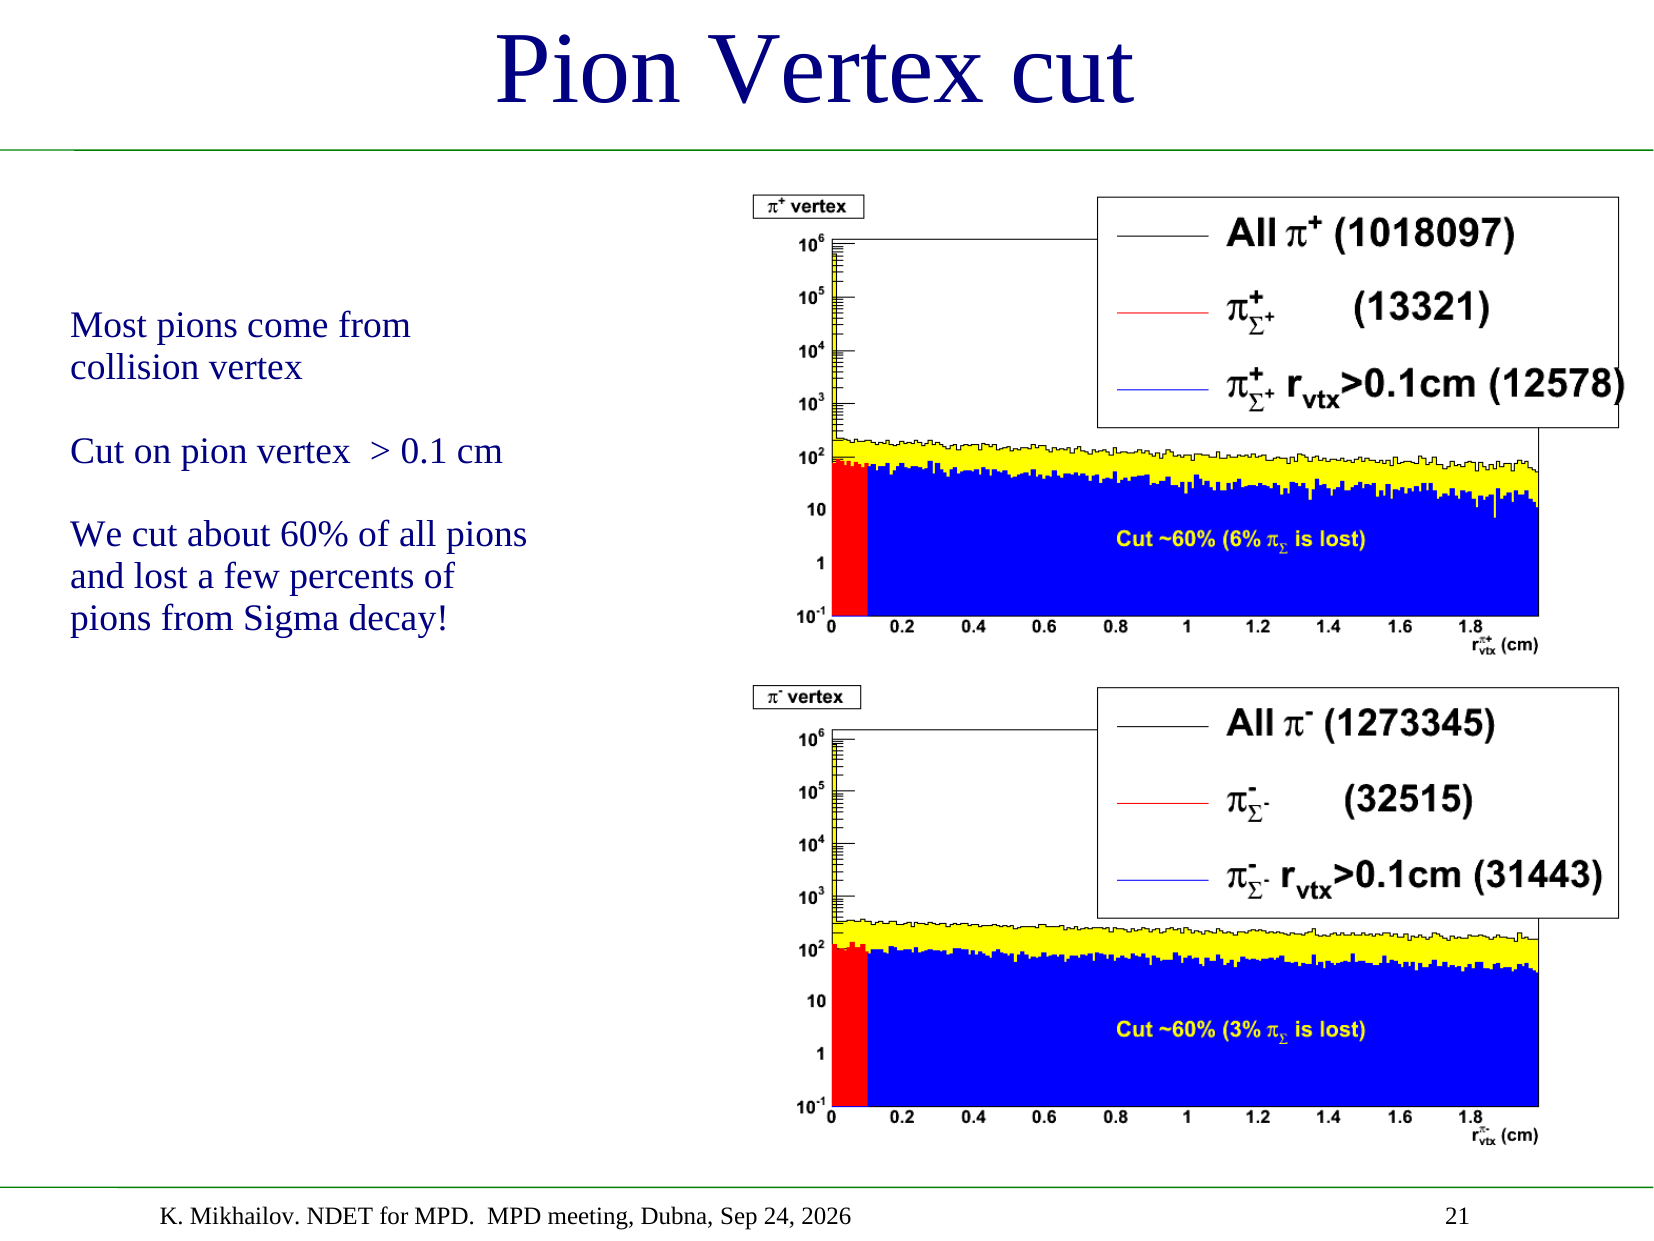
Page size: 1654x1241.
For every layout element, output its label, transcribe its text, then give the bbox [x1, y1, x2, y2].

title Pion Vertex cut [71, 0, 1559, 142]
picture [736, 183, 1637, 1164]
text_box K. Mikhailov. NDET for MPD. MPD meeting, Dubna, Dec 14, 2009 4 [144, 1195, 1540, 1239]
text_box Most pions come from collision vertex Cut on pion vertex > 0.1 cm We cut about 60% of all pions and lost a few percents of pions from Sigma decay! [55, 255, 710, 789]
